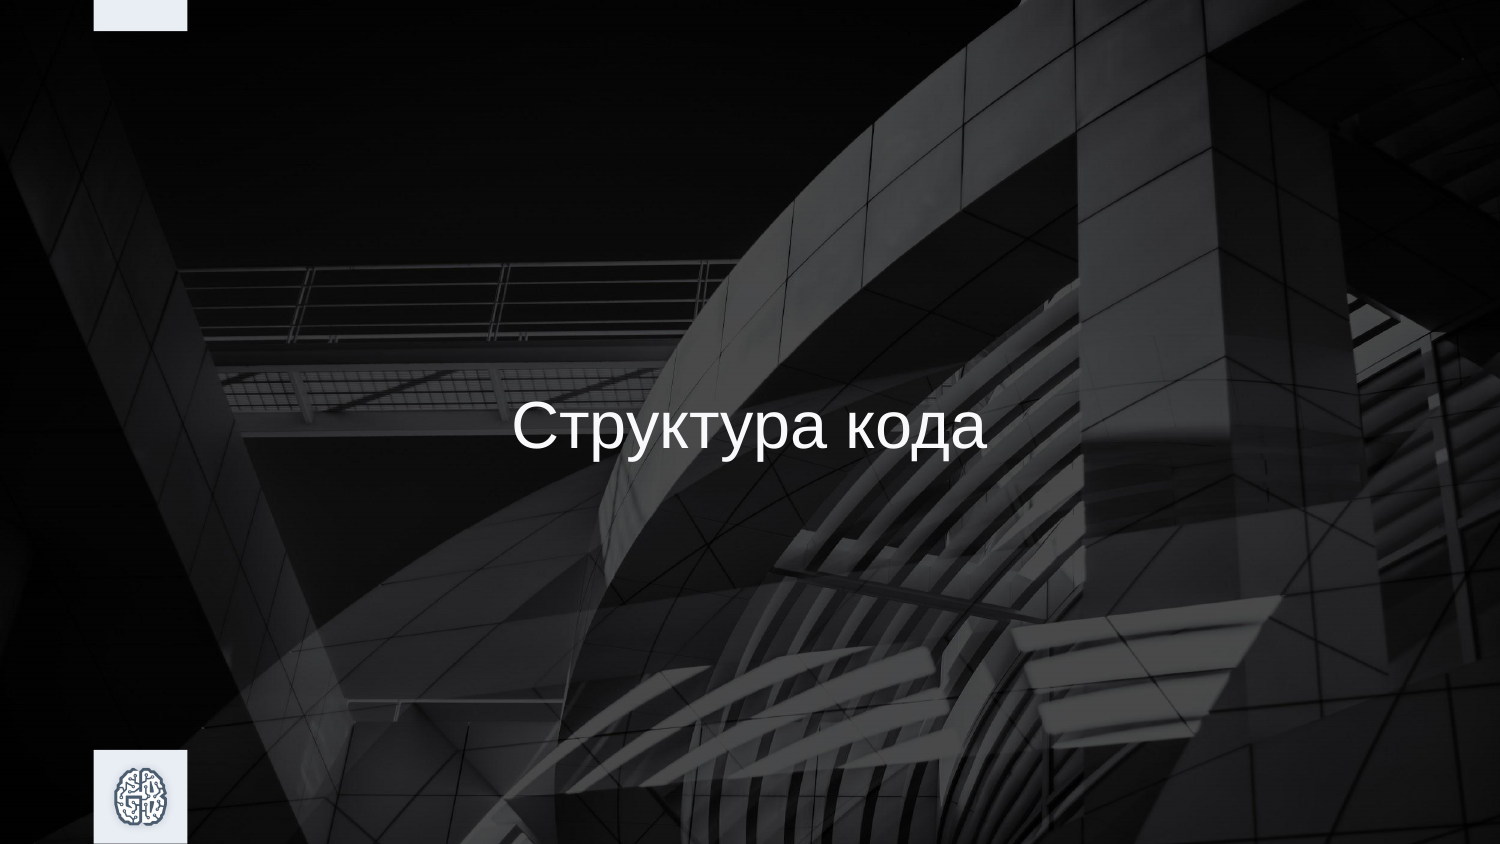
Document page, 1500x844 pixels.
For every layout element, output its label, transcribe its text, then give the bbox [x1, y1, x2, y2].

picture [106, 760, 175, 834]
picture [0, 0, 1500, 844]
text_box Структура кода [187, 93, 1312, 750]
